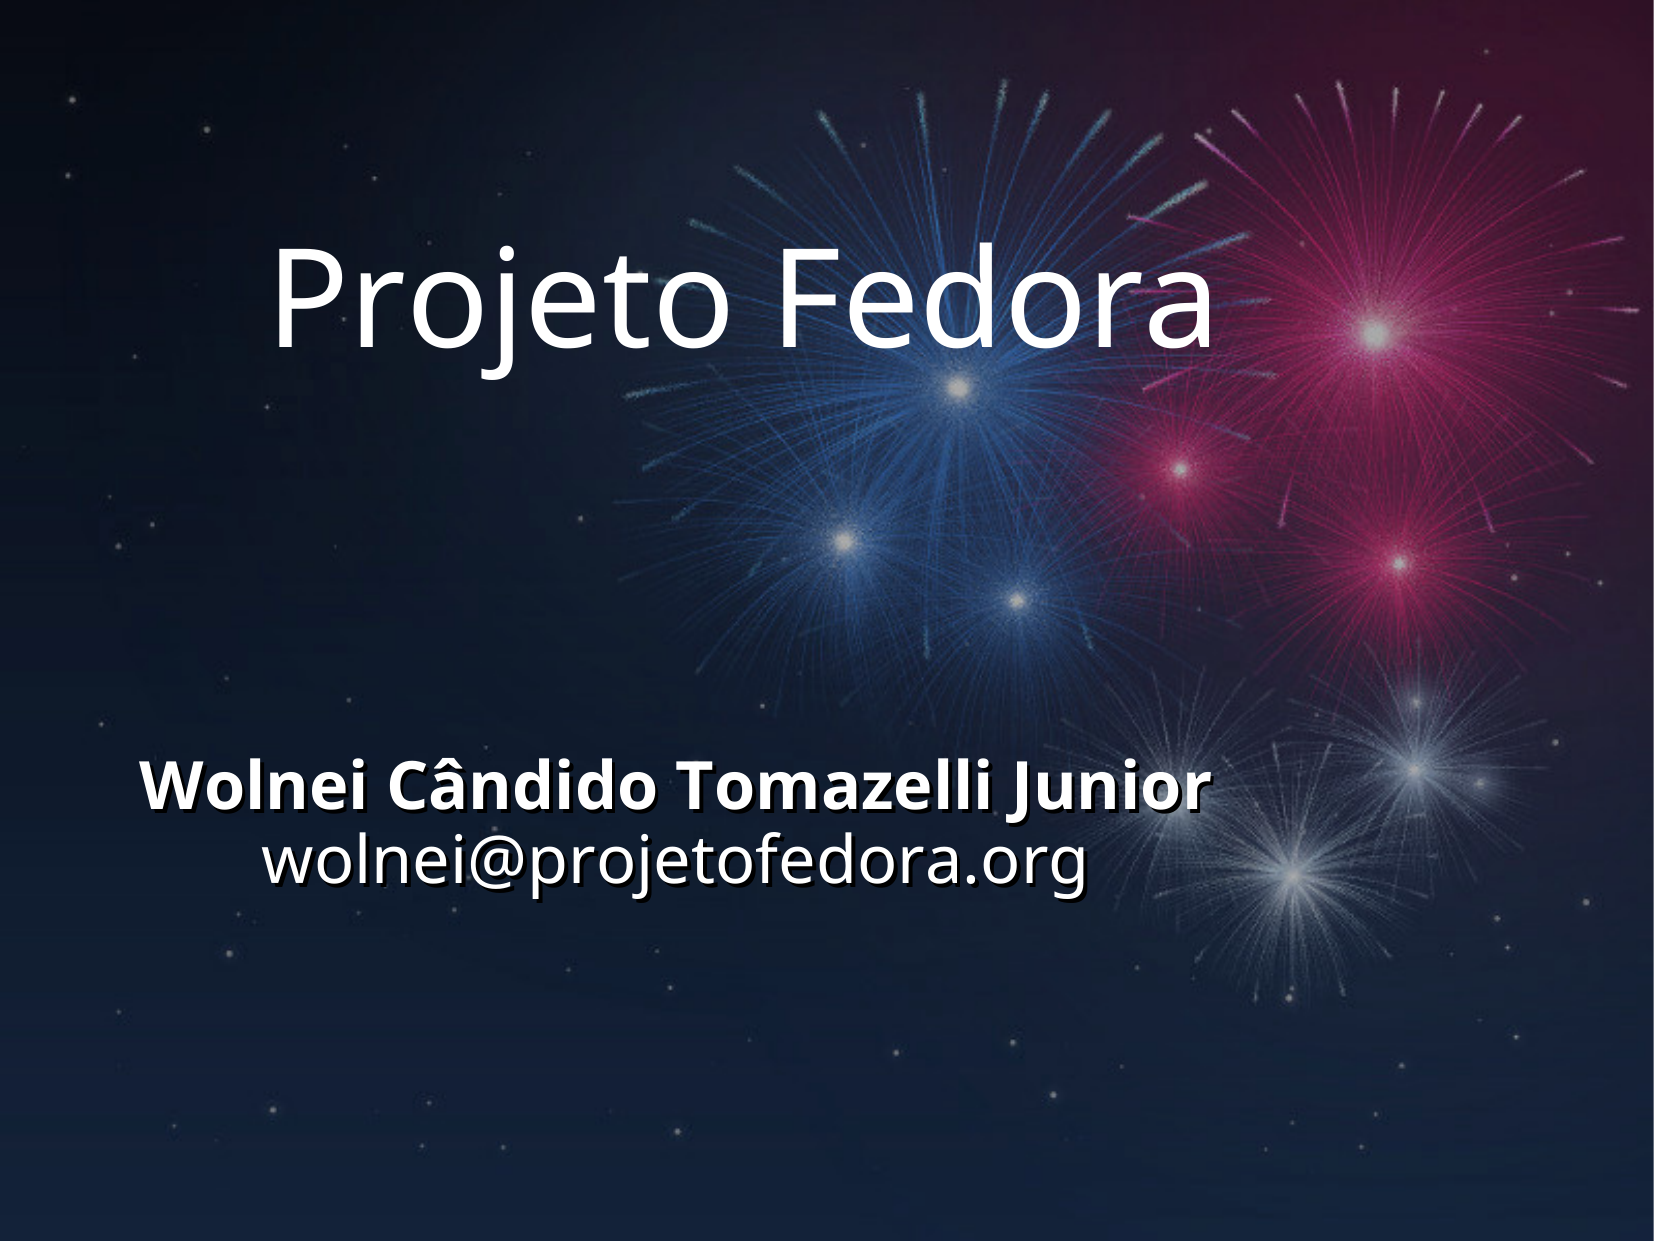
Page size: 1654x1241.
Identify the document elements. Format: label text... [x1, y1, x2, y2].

text_box Wolnei Cândido Tomazelli Junior wolnei@projetofedora.org [143, 738, 1210, 907]
picture [0, 0, 1654, 1241]
title Projeto Fedora [0, 200, 1488, 394]
